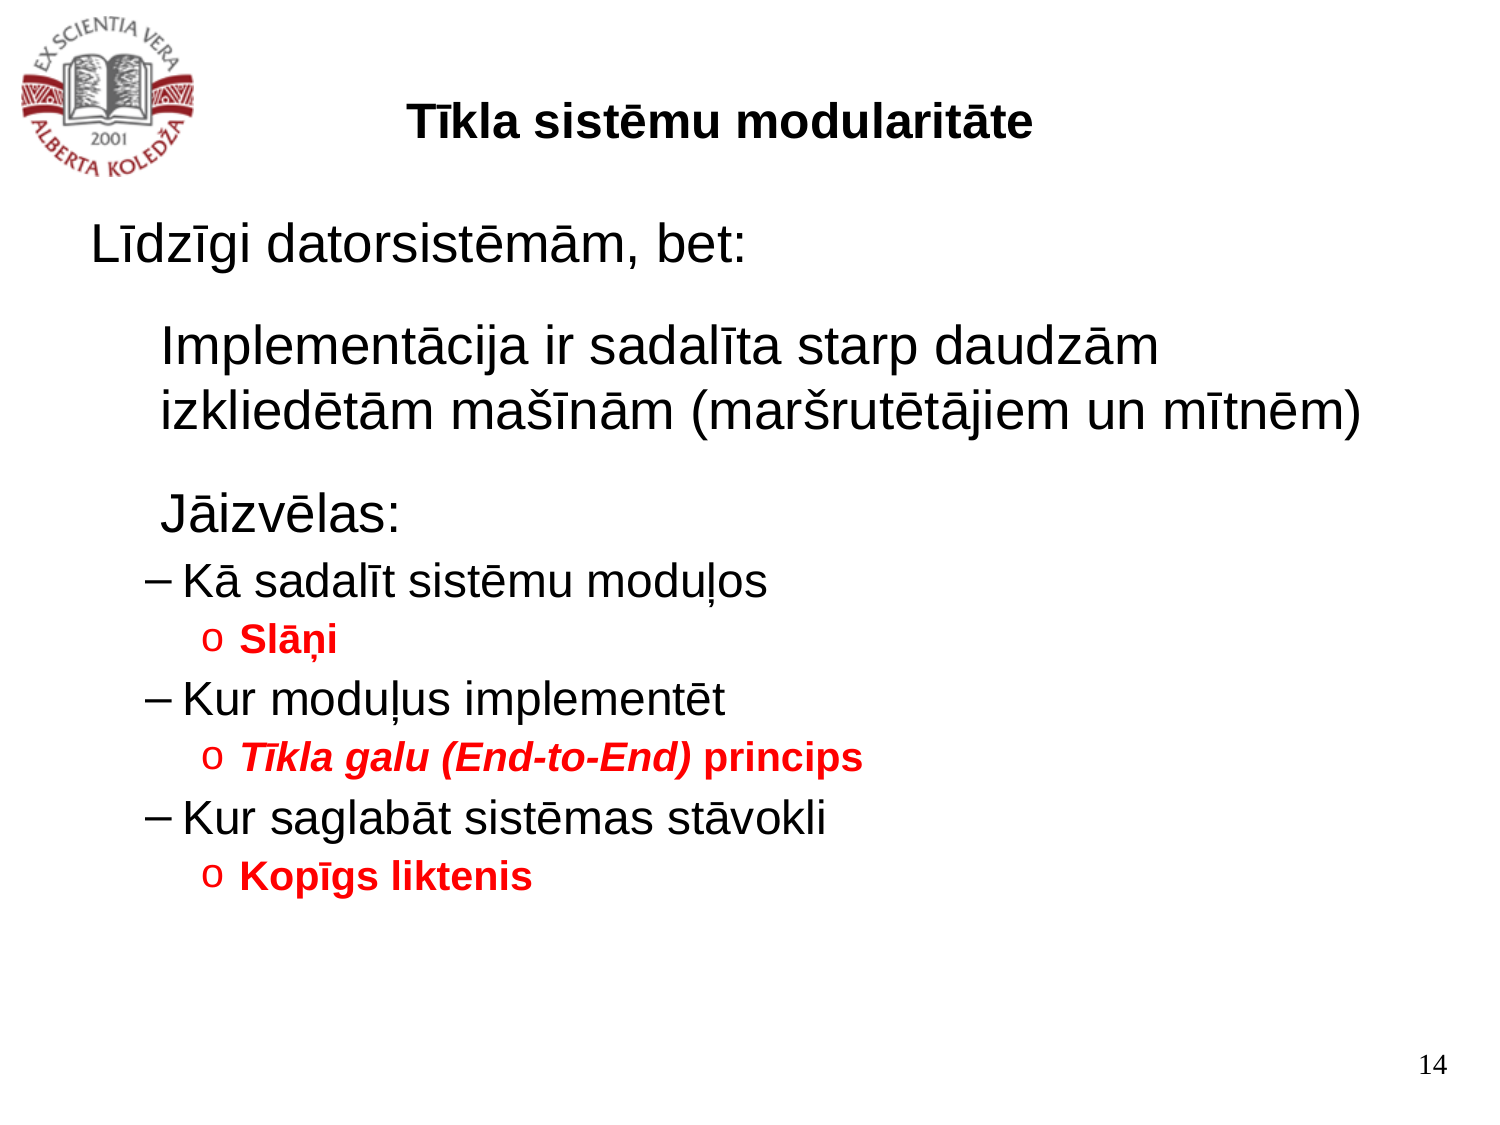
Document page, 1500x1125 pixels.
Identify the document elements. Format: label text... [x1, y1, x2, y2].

picture [21, 16, 194, 177]
title Tīkla sistēmu modularitāte [50, 62, 1374, 175]
list Līdzīgi datorsistēmām, bet: Implementācija ir sadalīta starp daudzām izkliedētām mašīnām (maršrutētājiem un mītnēm) Jāizvēlas: Kā sadalīt sistēmu moduļos Slāņi Kur moduļus implementēt Tīkla galu (End-to-End) princips Kur saglabāt sistēmas stāvokli Kopīgs liktenis [74, 200, 1463, 1101]
